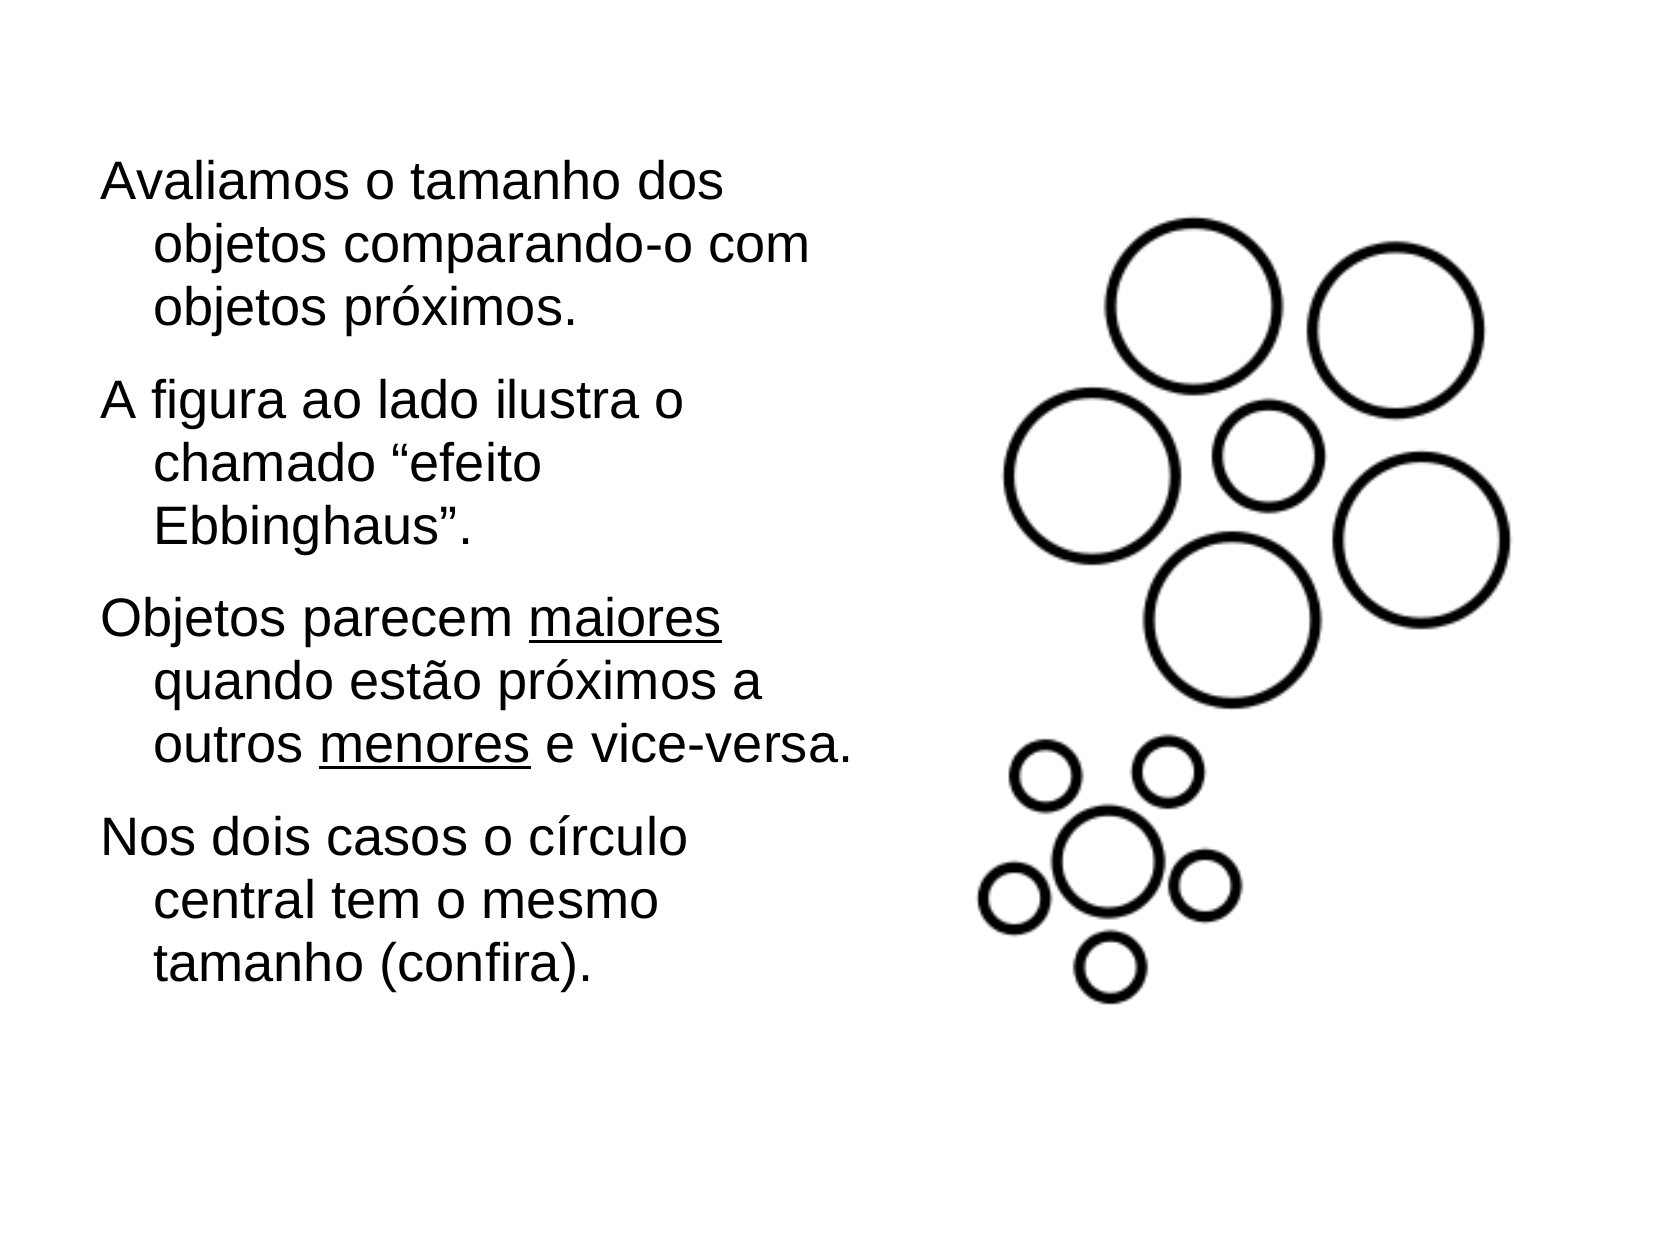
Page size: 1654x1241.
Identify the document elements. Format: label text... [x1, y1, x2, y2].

list Avaliamos o tamanho dos objetos comparando-o com objetos próximos. A figura ao lado ilustra o chamado “efeito Ebbinghaus”. Objetos parecem maiores quando estão próximos a outros menores e vice-versa. Nos dois casos o círculo central tem o mesmo tamanho (confira). [82, 148, 863, 1074]
picture [961, 201, 1526, 1020]
